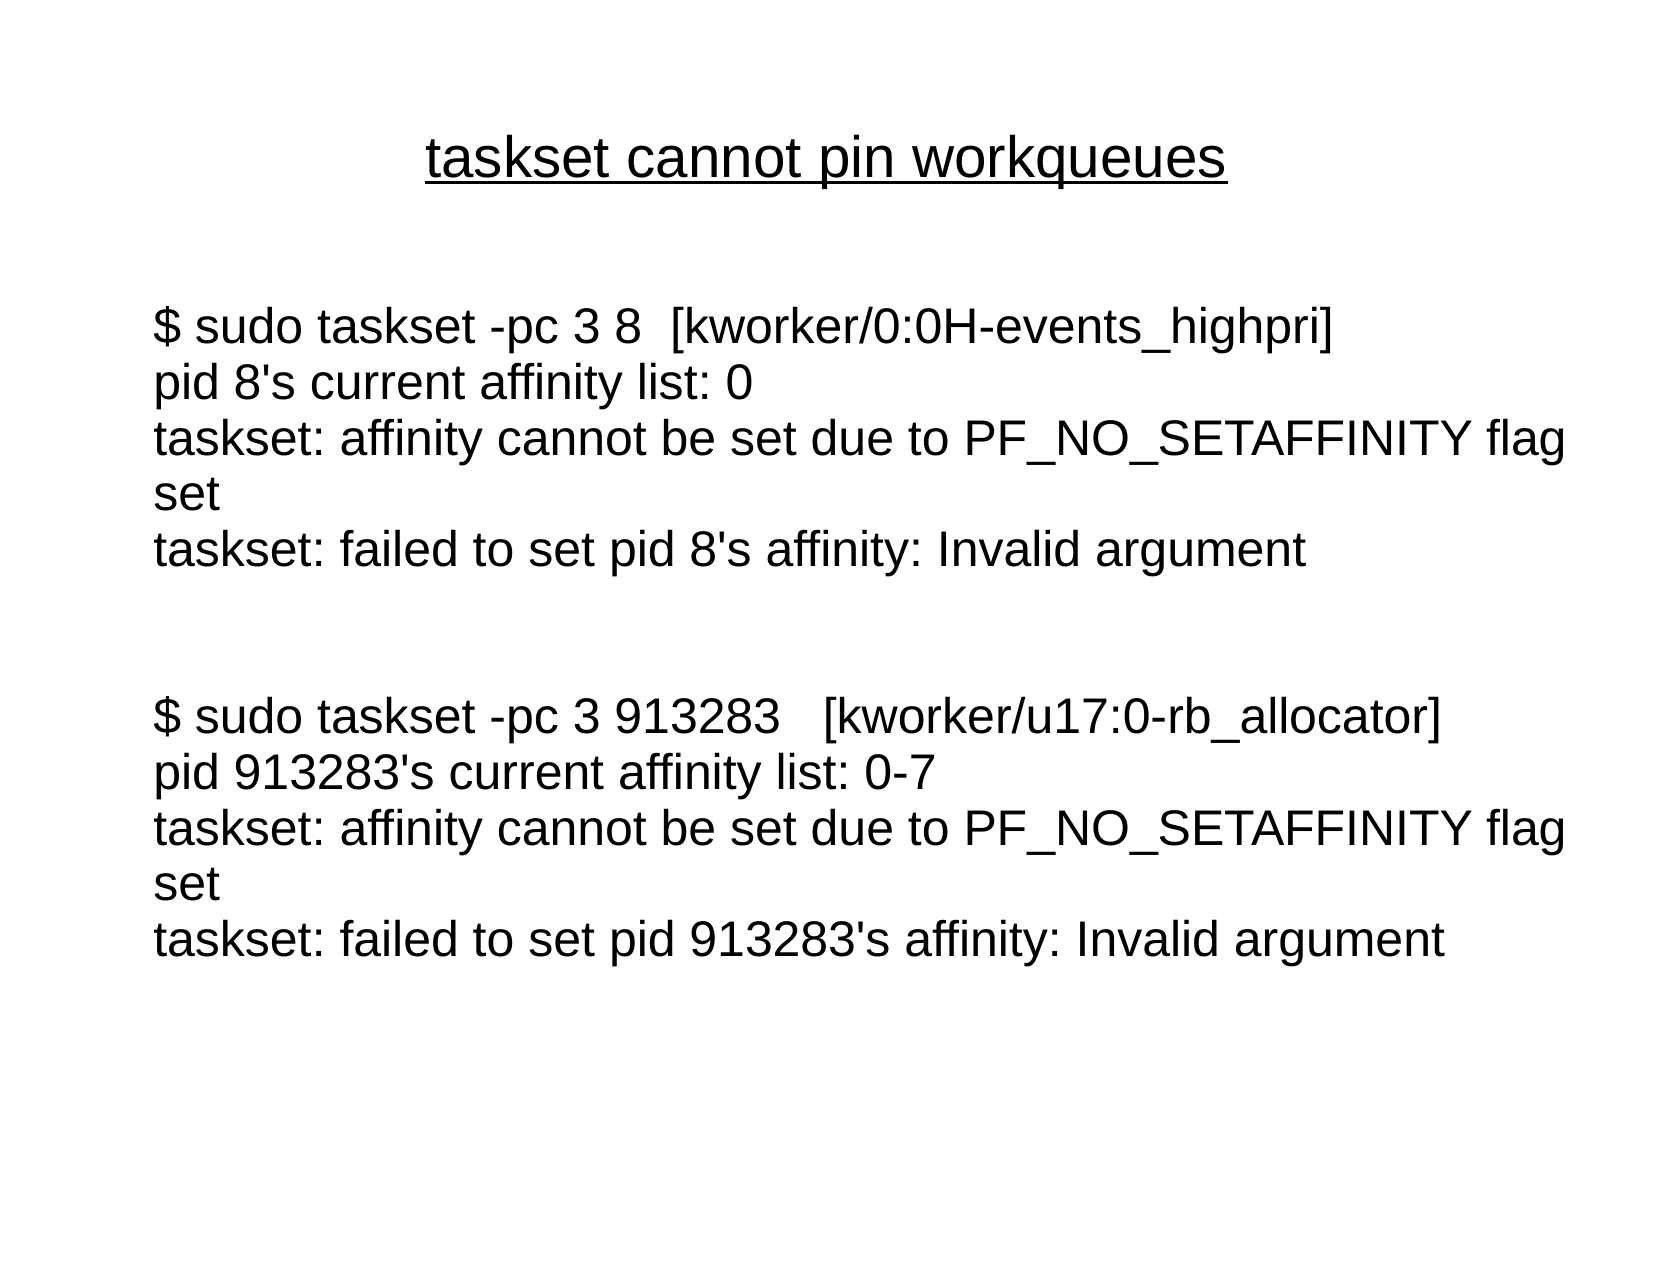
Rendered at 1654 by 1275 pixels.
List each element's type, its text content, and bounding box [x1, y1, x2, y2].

title taskset cannot pin workqueues [82, 50, 1571, 264]
list $ sudo taskset -pc 3 8 [kworker/0:0H-events_highpri] pid 8's current affinity list: 0 taskset: affinity cannot be set due to PF_NO_SETAFFINITY flag set taskset: failed to set pid 8's affinity: Invalid argument $ sudo taskset -pc 3 913283 [kworker/u17:0-rb_allocator] pid 913283's current affinity list: 0-7 taskset: affinity cannot be set due to PF_NO_SETAFFINITY flag set taskset: failed to set pid 913283's affinity: Invalid argument [82, 298, 1571, 1038]
